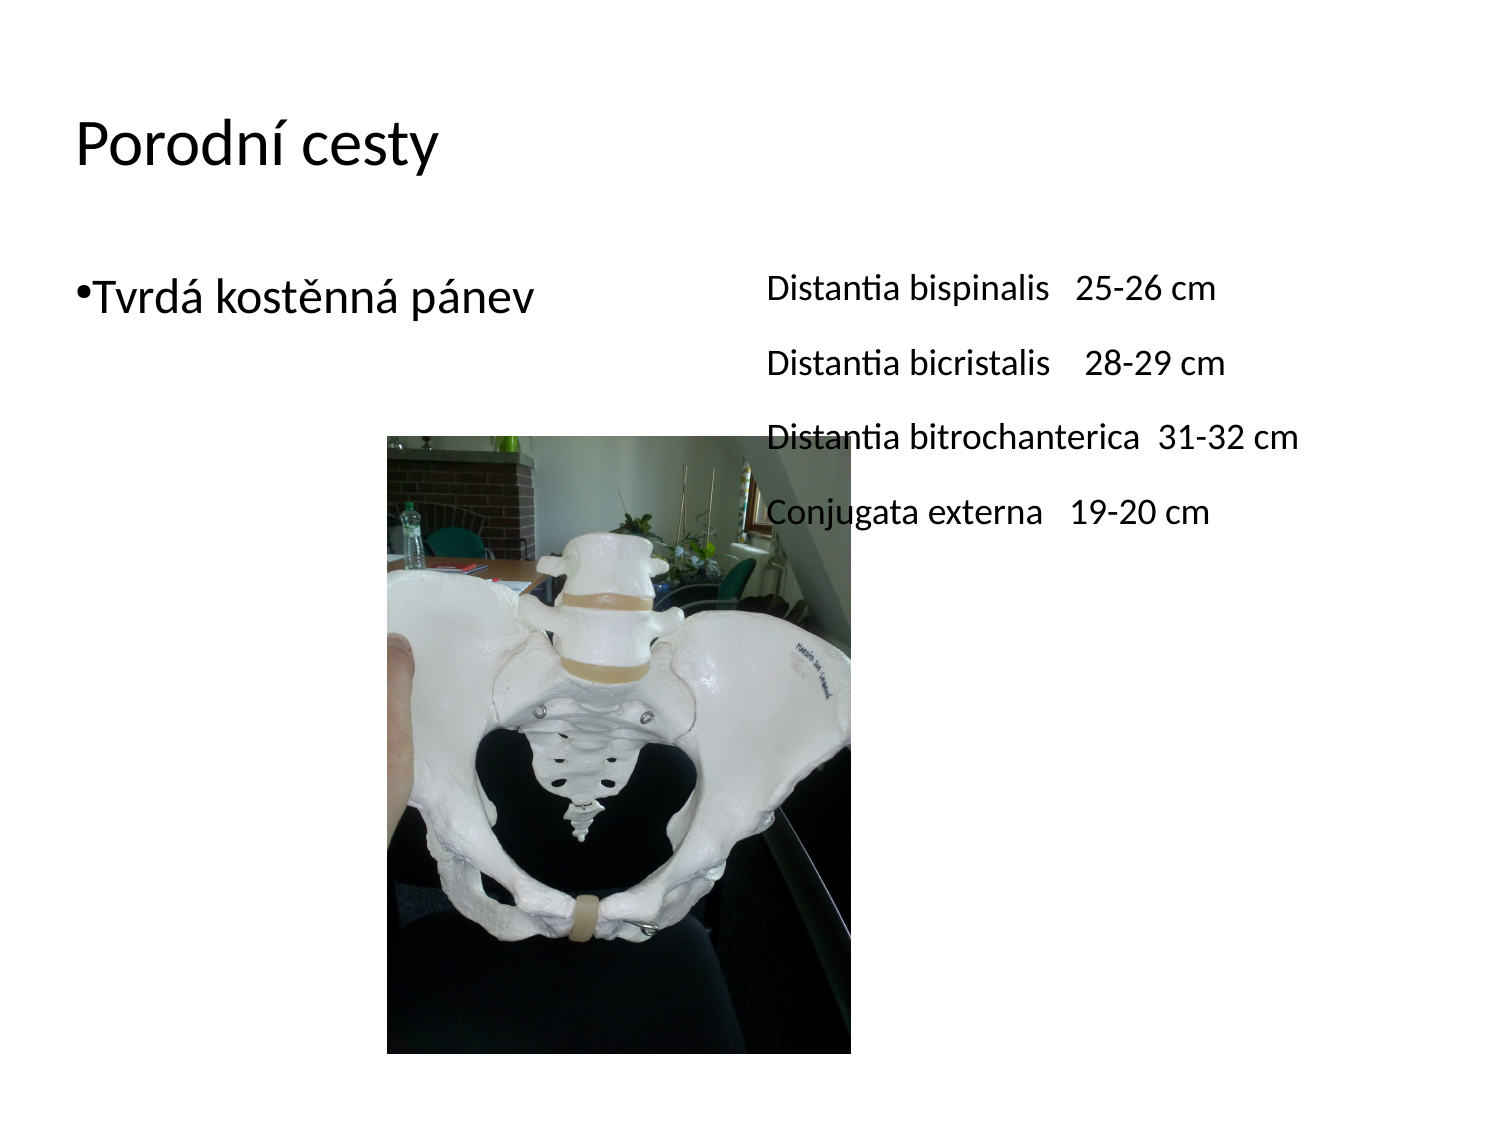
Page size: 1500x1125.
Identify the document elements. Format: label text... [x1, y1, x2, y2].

list Tvrdá kostěnná pánev [75, 263, 734, 1006]
list Distantia bispinalis 25-26 cm Distantia bicristalis 28-29 cm Distantia bitrochanterica 31-32 cm Conjugata externa 19-20 cm [766, 263, 1426, 1006]
picture [387, 437, 851, 1055]
title Porodní cesty [75, 44, 1425, 233]
